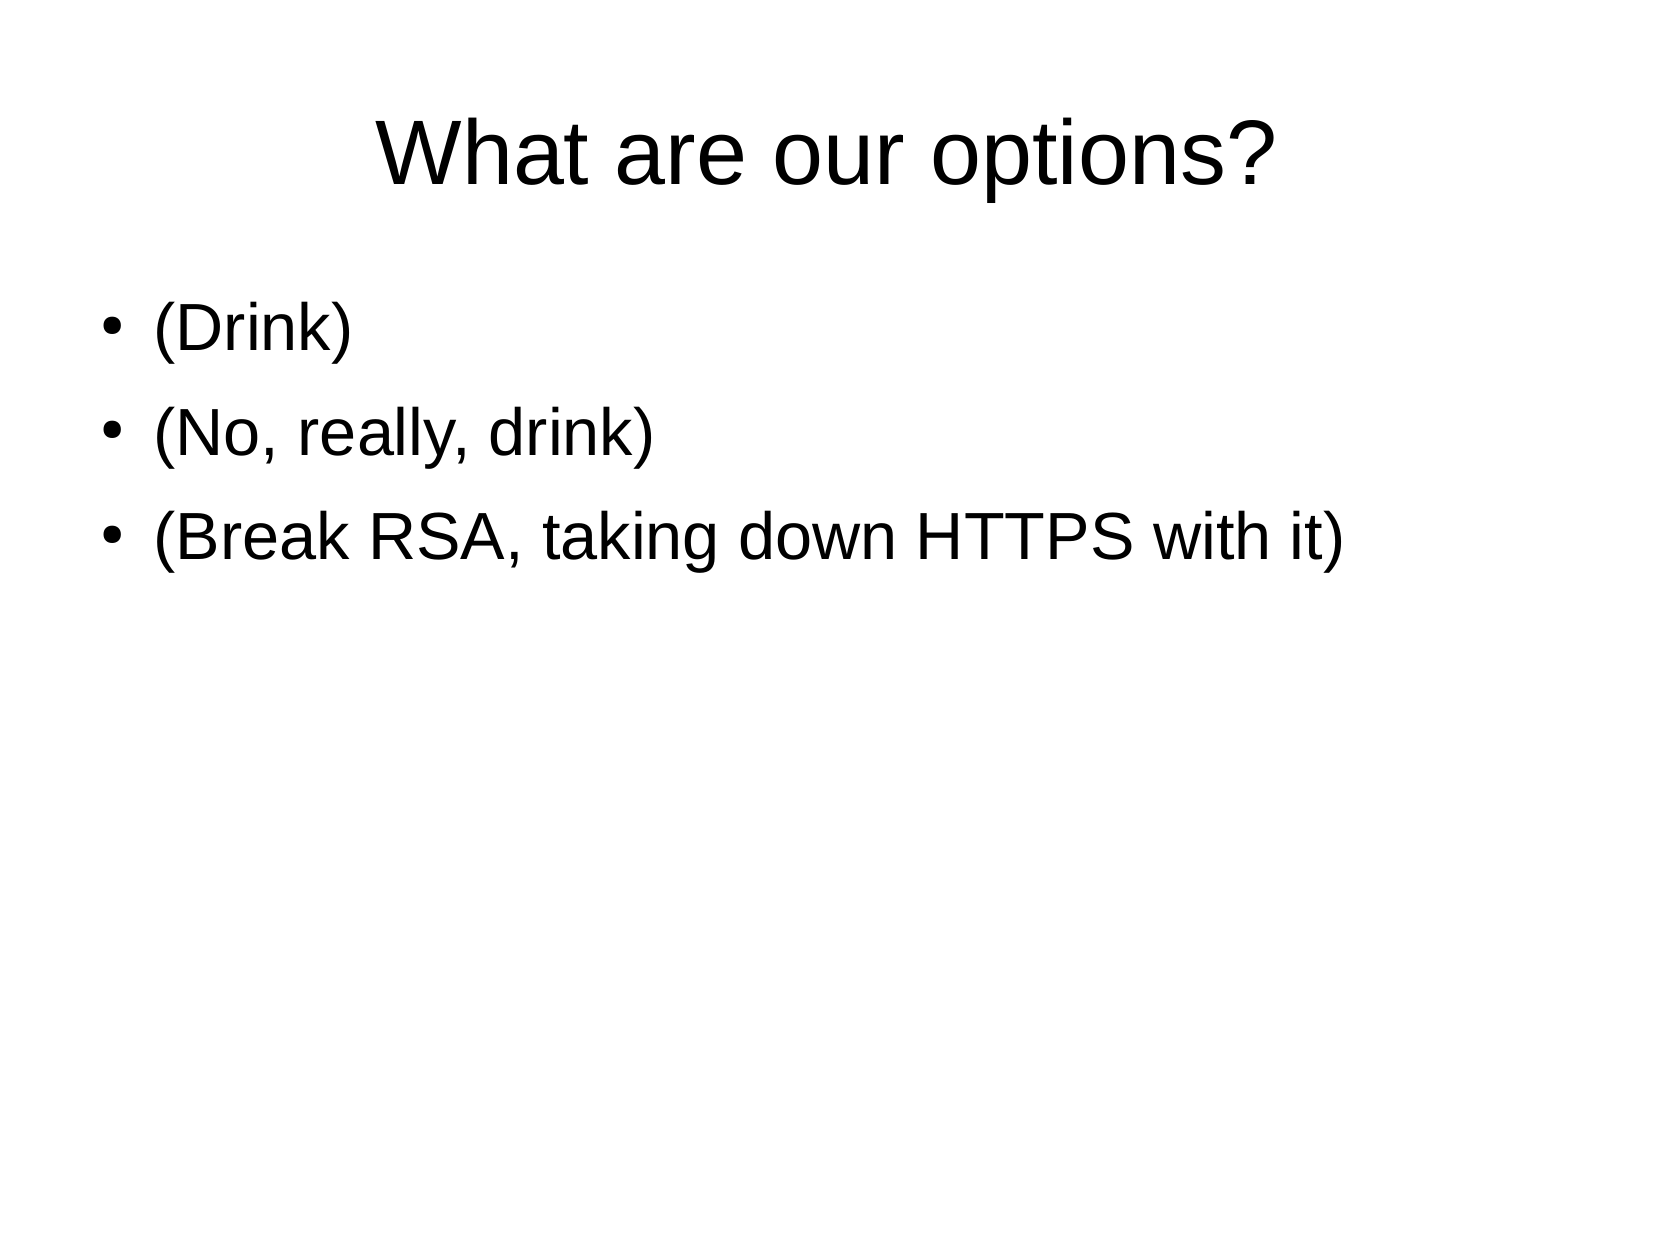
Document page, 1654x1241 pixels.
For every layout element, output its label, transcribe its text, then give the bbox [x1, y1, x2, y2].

title What are our options? [82, 49, 1571, 257]
list (Drink) (No, really, drink) (Break RSA, taking down HTTPS with it) [82, 290, 1538, 1010]
